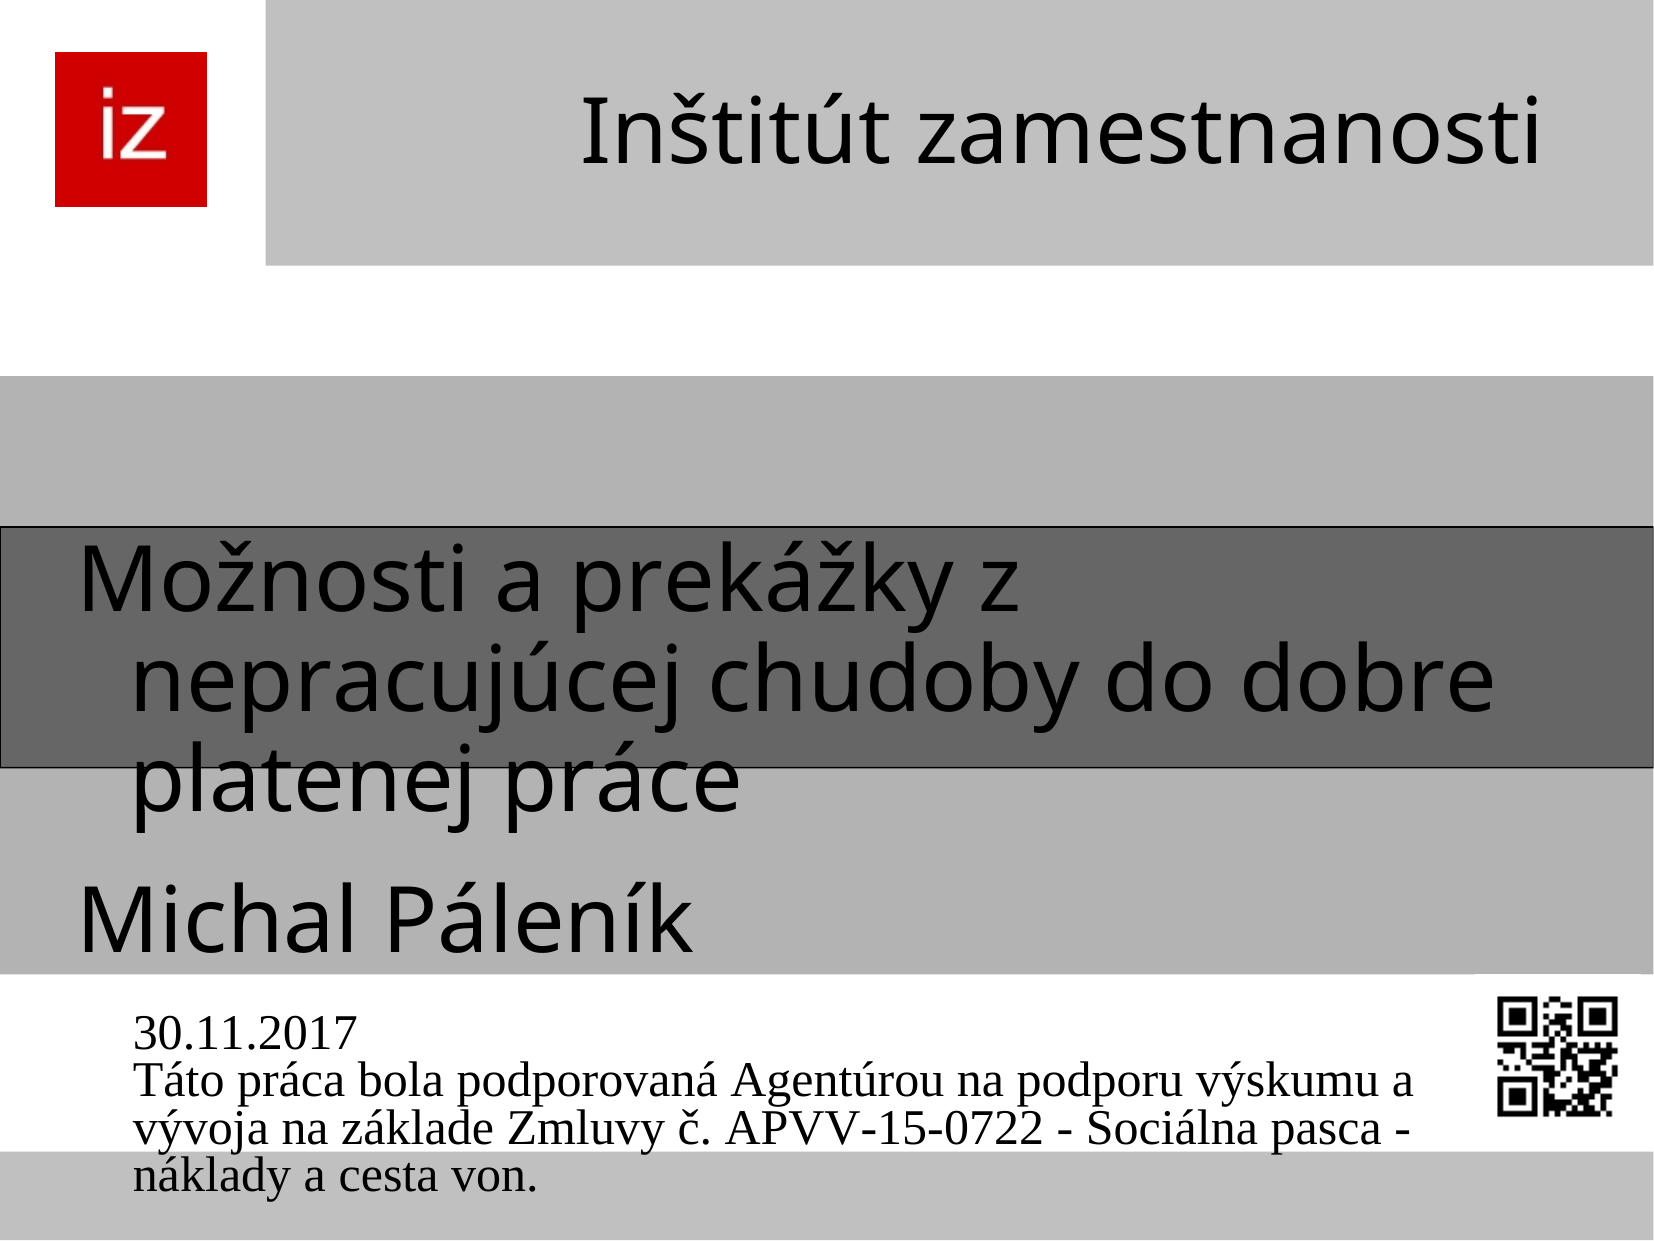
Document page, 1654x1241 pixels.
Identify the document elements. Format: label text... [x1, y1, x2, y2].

title Inštitút zamestnanosti [561, 29, 1565, 237]
text_box [0, 376, 1654, 975]
picture [55, 52, 207, 207]
text_box 30.11.2017 Táto práca bola podporovaná Agentúrou na podporu výskumu a vývoja na základe Zmluvy č. APVV-15-0722 - Sociálna pasca - náklady a cesta von. [118, 1003, 1565, 1217]
list Možnosti a prekážky z nepracujúcej chudoby do dobre platenej práce Michal Páleník [59, 531, 1506, 835]
picture [1475, 974, 1641, 1140]
